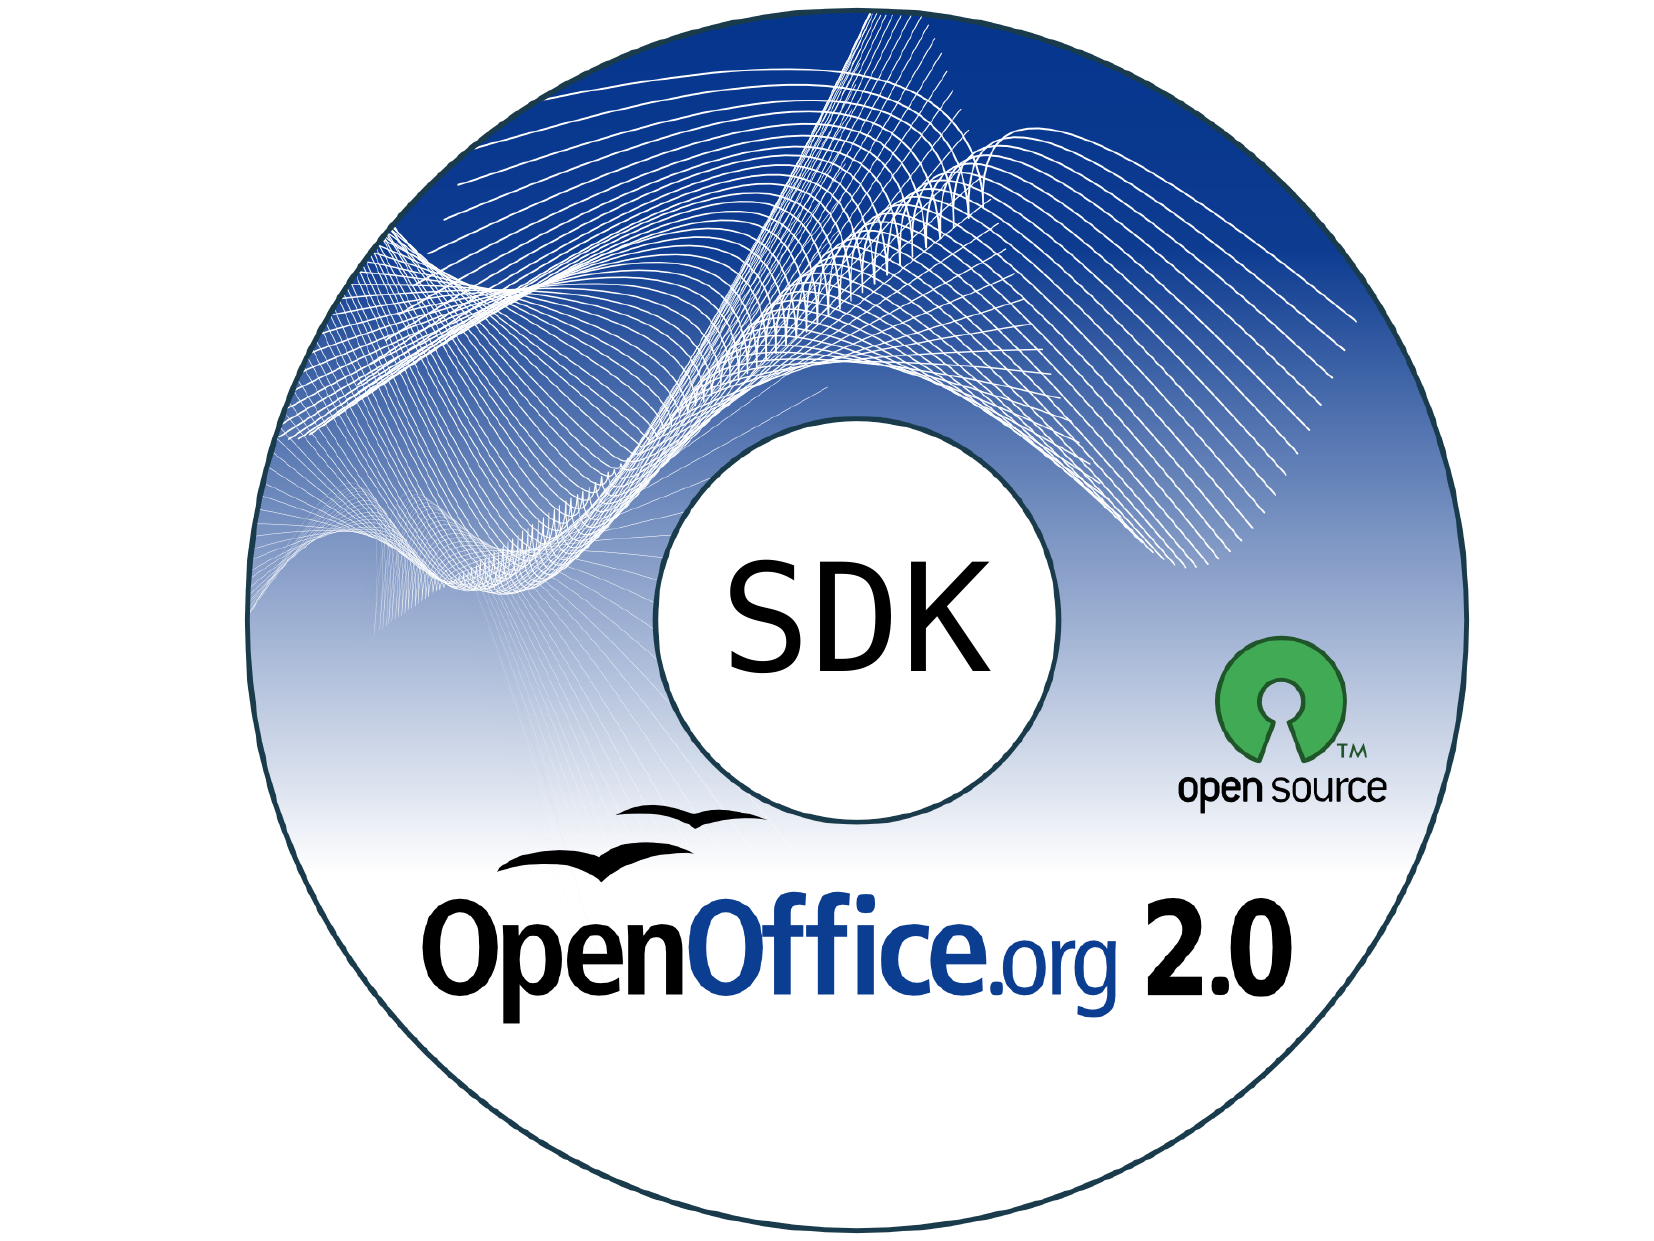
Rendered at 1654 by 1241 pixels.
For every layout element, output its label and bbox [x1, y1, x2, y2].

picture [236, 0, 1477, 1241]
